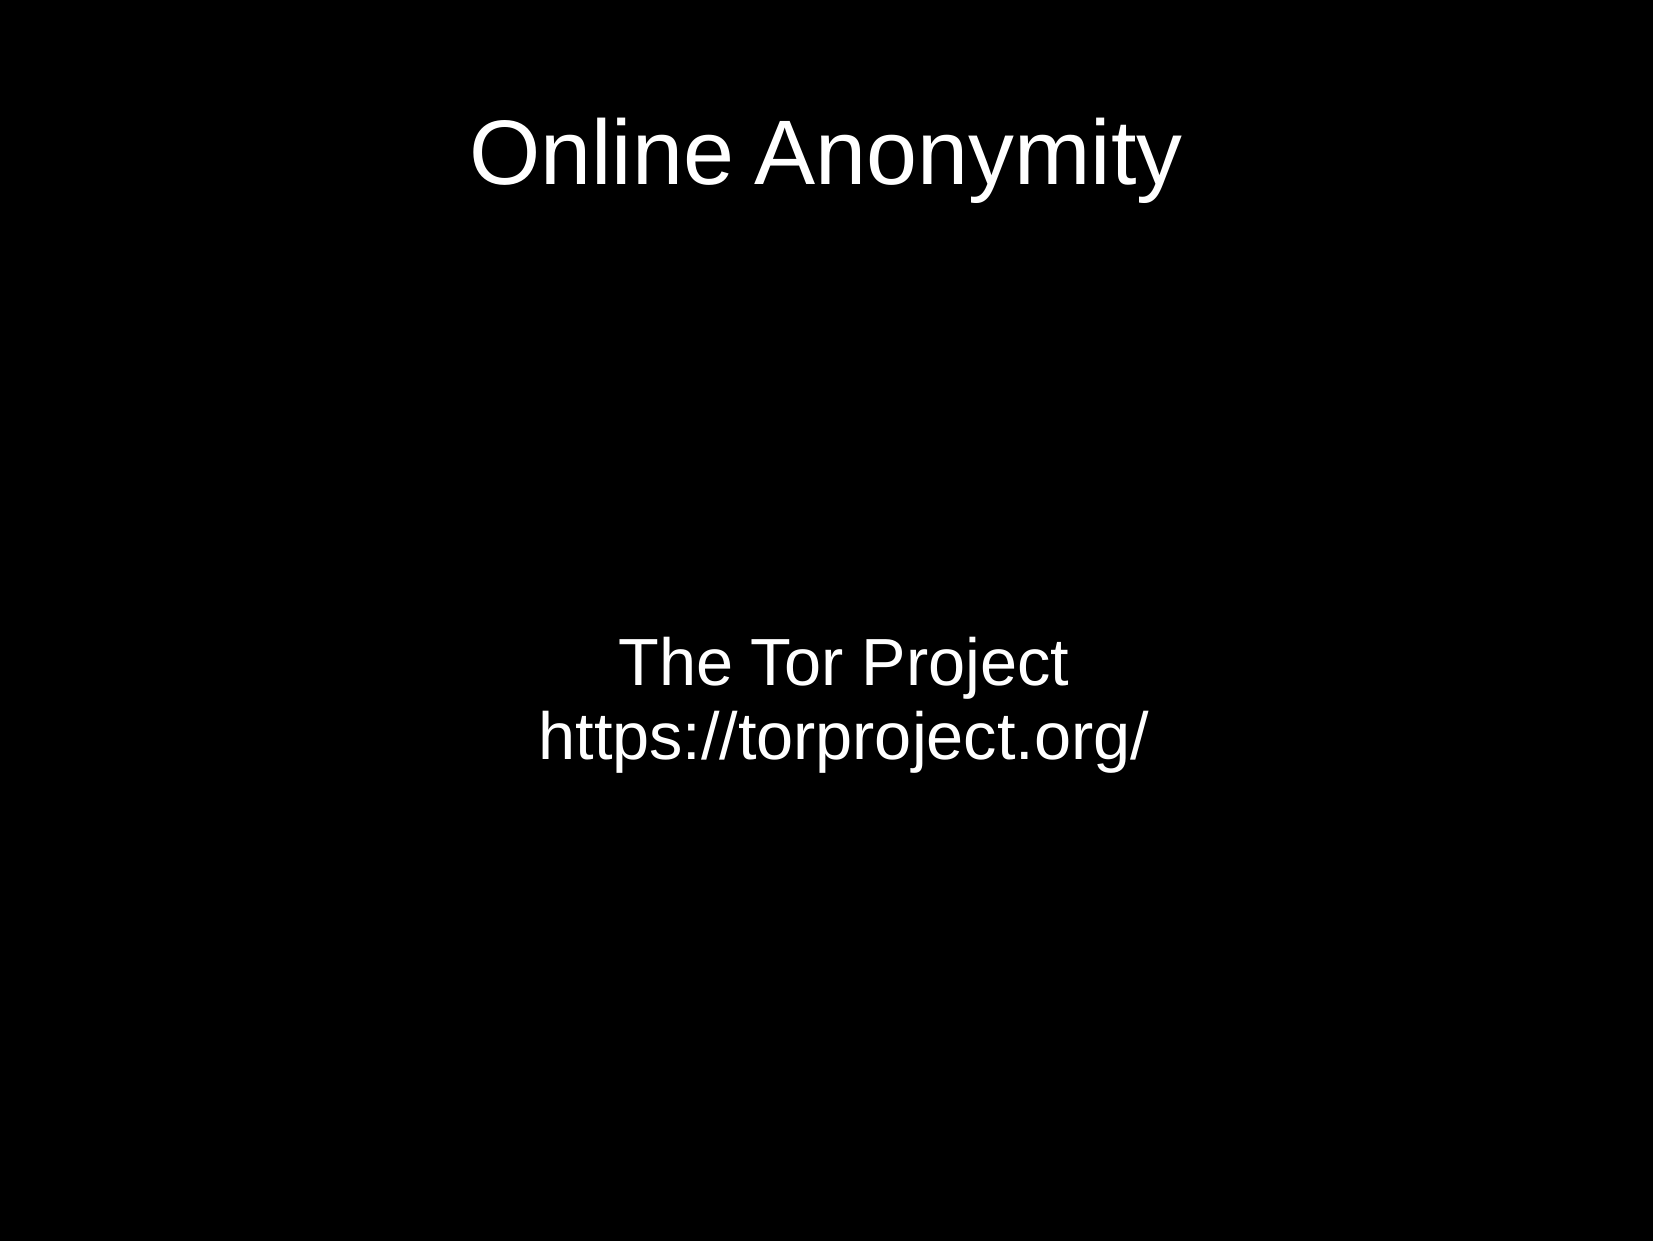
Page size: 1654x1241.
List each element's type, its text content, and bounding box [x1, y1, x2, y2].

title Online Anonymity [82, 49, 1571, 257]
subtitle The Tor Project https://torproject.org/ [82, 290, 1571, 1109]
